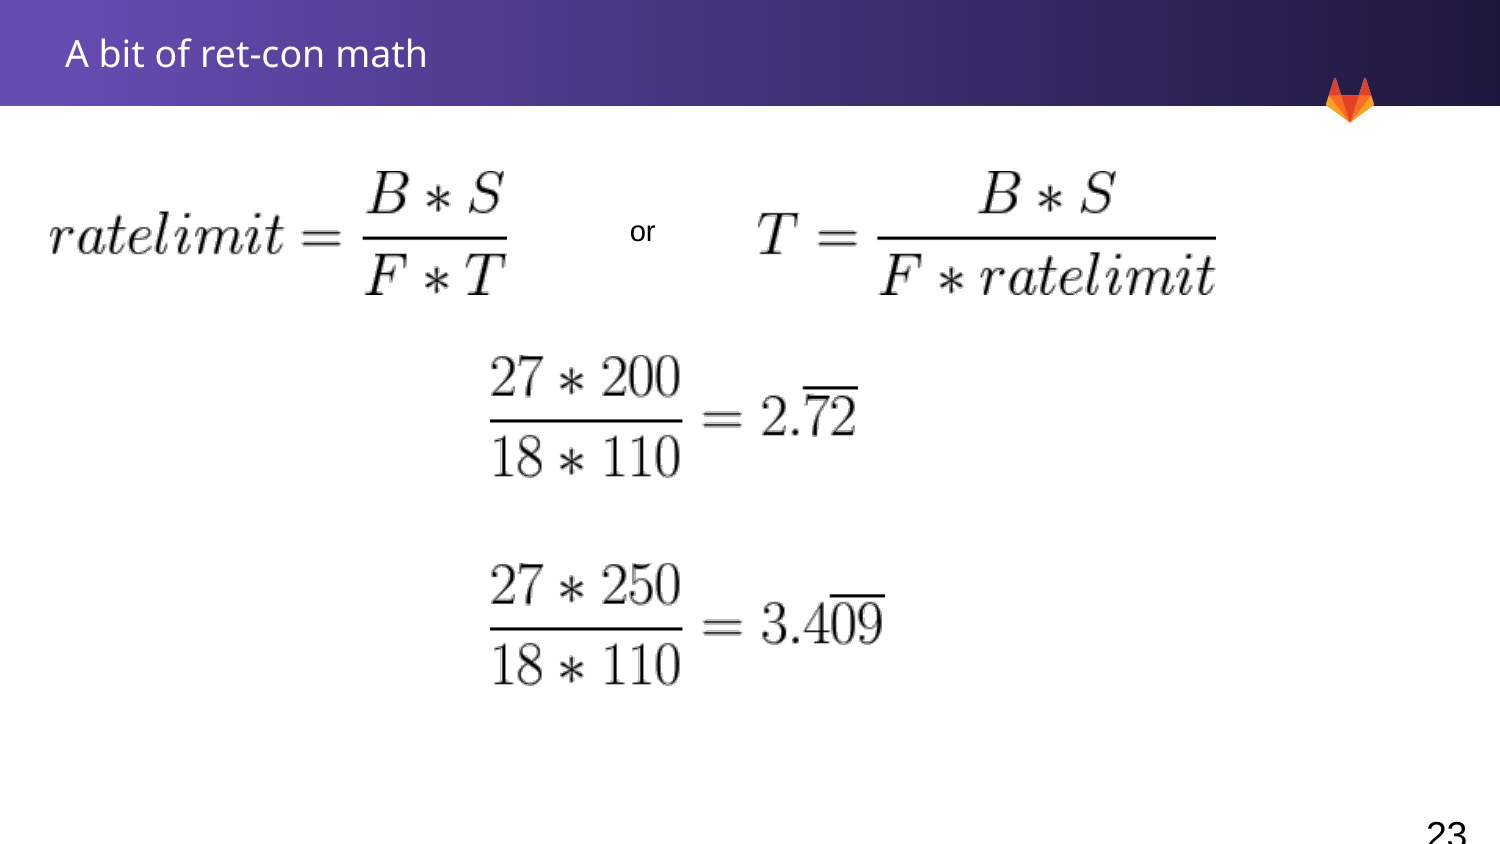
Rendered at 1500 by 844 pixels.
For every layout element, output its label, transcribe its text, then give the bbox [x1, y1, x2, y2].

picture [50, 171, 507, 296]
title A bit of ret-con math [50, 27, 1298, 77]
text_box or [614, 197, 677, 270]
picture [490, 355, 858, 478]
picture [1326, 78, 1374, 123]
picture [757, 171, 1216, 296]
picture [490, 563, 885, 686]
